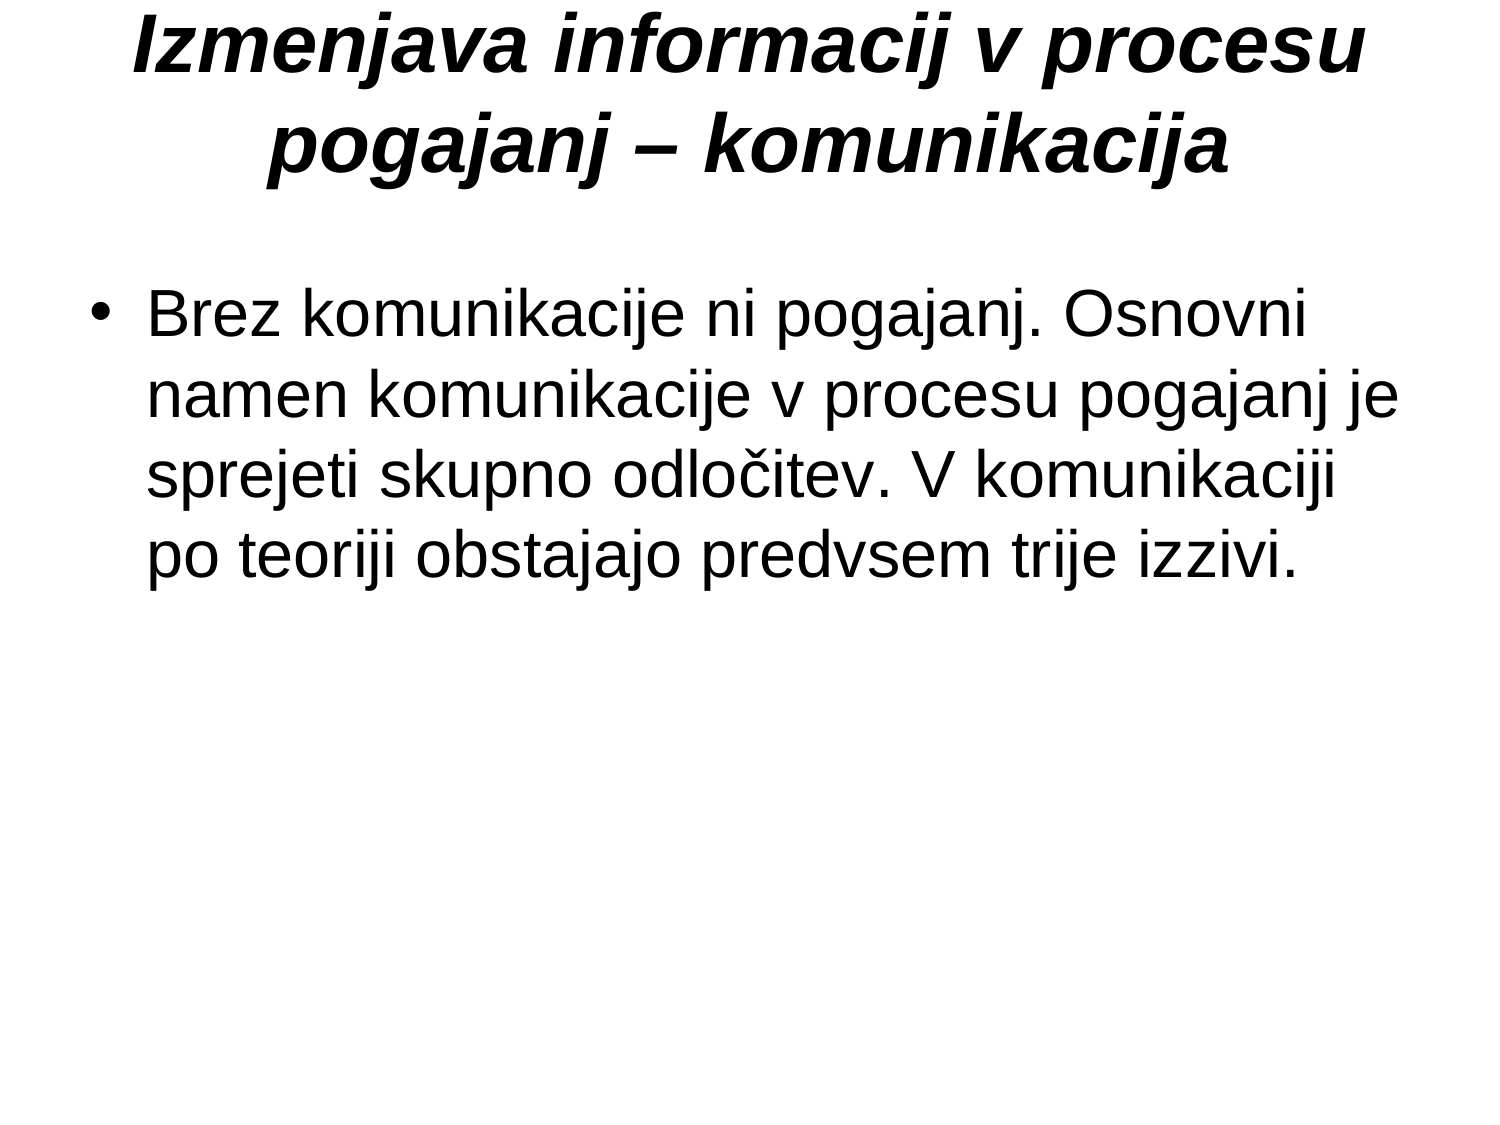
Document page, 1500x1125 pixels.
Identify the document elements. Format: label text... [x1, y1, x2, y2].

list Brez komunikacije ni pogajanj. Osnovni namen komunikacije v procesu pogajanj je sprejeti skupno odločitev. V komunikaciji po teoriji obstajajo predvsem trije izzivi. [75, 262, 1426, 1006]
title Izmenjava informacij v procesu pogajanj – komunikacija [75, 0, 1426, 262]
